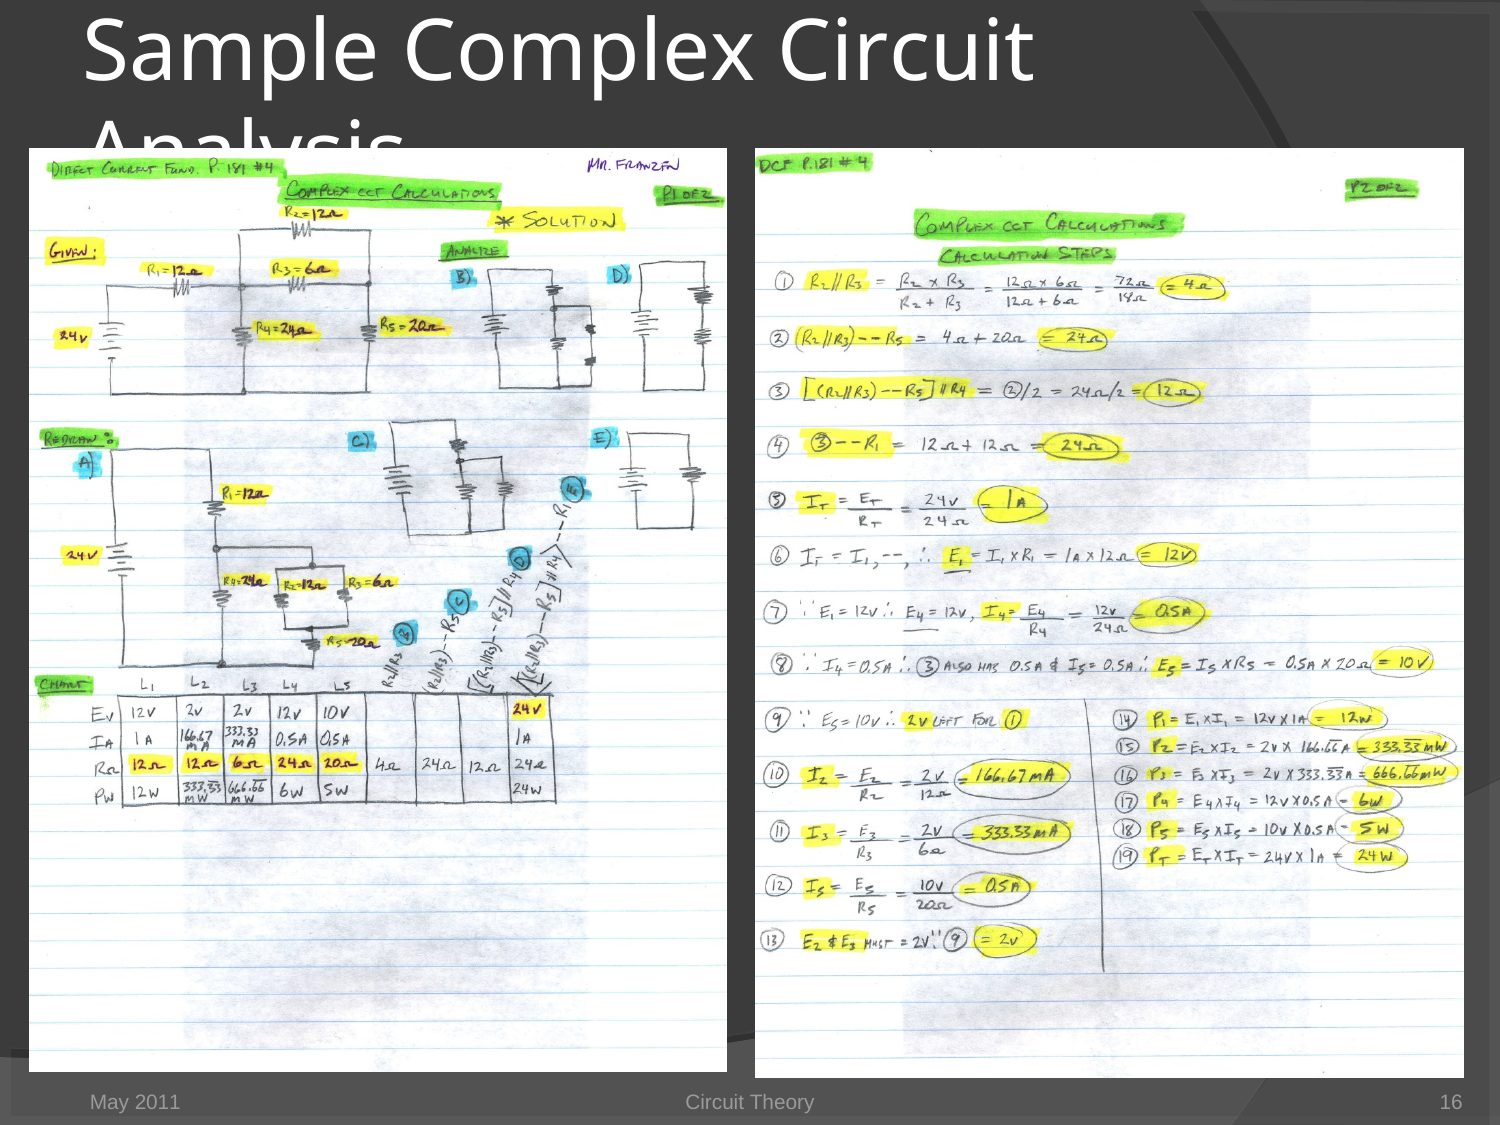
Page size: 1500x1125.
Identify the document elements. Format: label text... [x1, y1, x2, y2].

text_box [29, 148, 727, 1072]
title Sample Complex Circuit Analysis [74, 38, 1300, 156]
text_box <number> [1337, 1078, 1463, 1114]
picture [755, 148, 1464, 1078]
text_box Circuit Theory [512, 1053, 988, 1114]
text_box May 2011 [74, 1072, 426, 1114]
